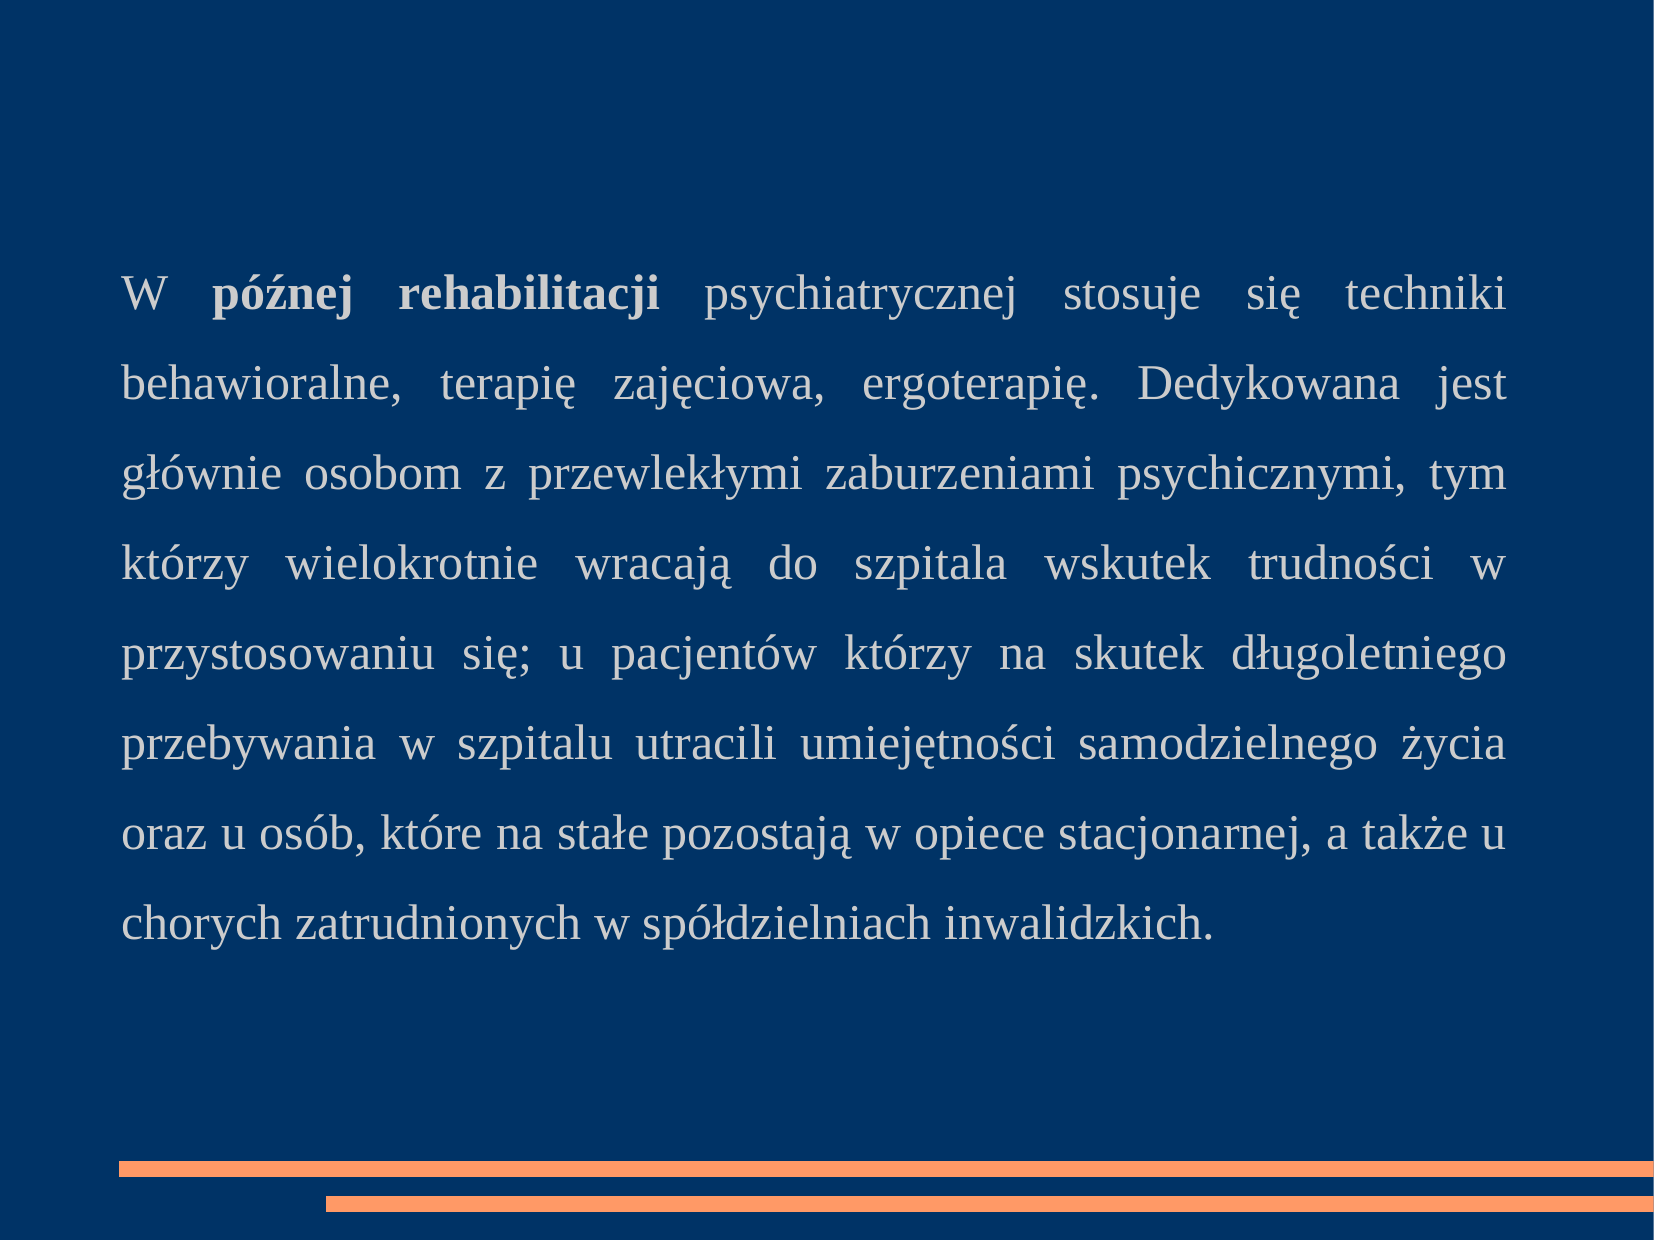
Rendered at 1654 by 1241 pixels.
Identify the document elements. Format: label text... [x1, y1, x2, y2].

subtitle W późnej rehabilitacji psychiatrycznej stosuje się techniki behawioralne, terapię zajęciowa, ergoterapię. Dedykowana jest głównie osobom z przewlekłymi zaburzeniami psychicznymi, tym którzy wielokrotnie wracają do szpitala wskutek trudności w przystosowaniu się; u pacjentów którzy na skutek długoletniego przebywania w szpitalu utracili umiejętności samodzielnego życia oraz u osób, które na stałe pozostają w opiece stacjonarnej, a także u chorych zatrudnionych w spółdzielniach inwalidzkich. [121, 46, 1534, 1132]
